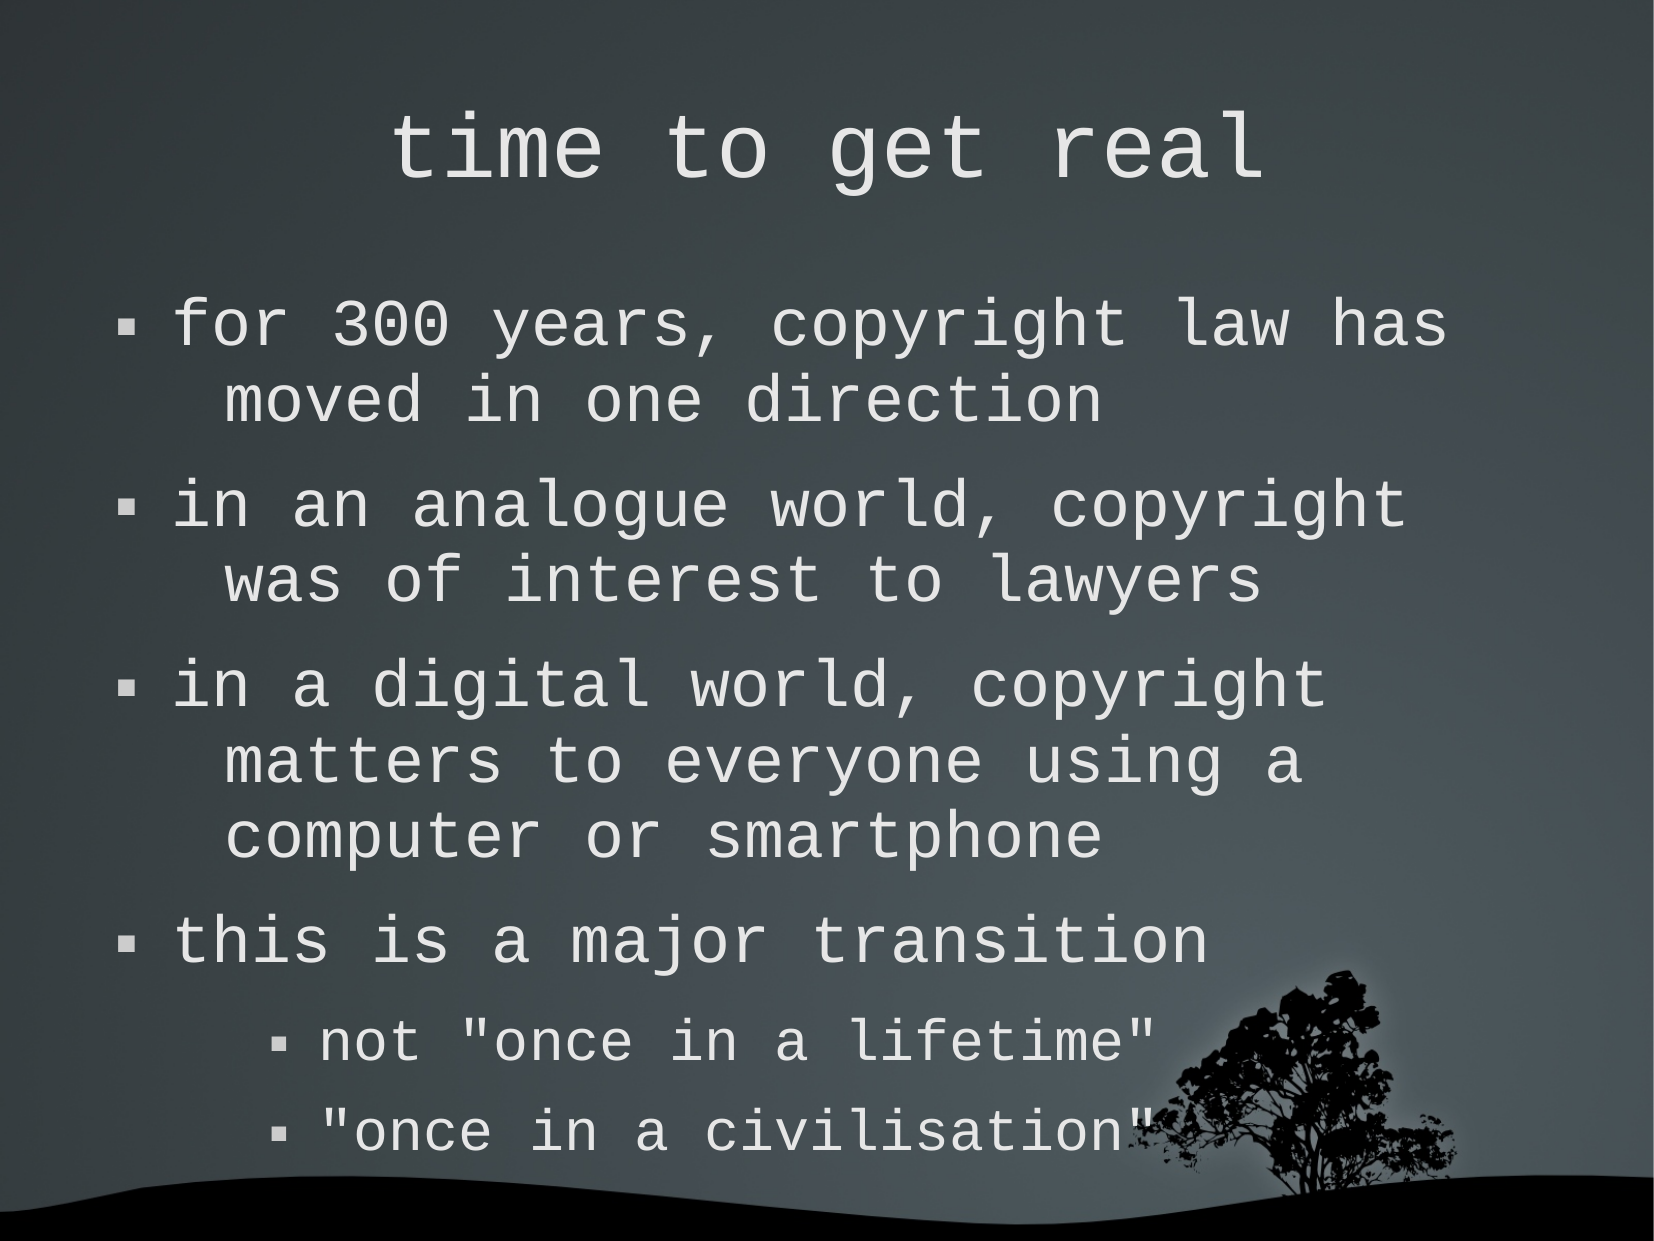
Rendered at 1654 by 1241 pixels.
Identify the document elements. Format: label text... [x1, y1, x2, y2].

list for 300 years, copyright law has moved in one direction in an analogue world, copyright was of interest to lawyers in a digital world, copyright matters to everyone using a computer or smartphone this is a major transition not "once in a lifetime" "once in a civilisation" [82, 290, 1571, 1169]
title time to get real [82, 49, 1571, 257]
picture [0, 0, 1654, 1241]
